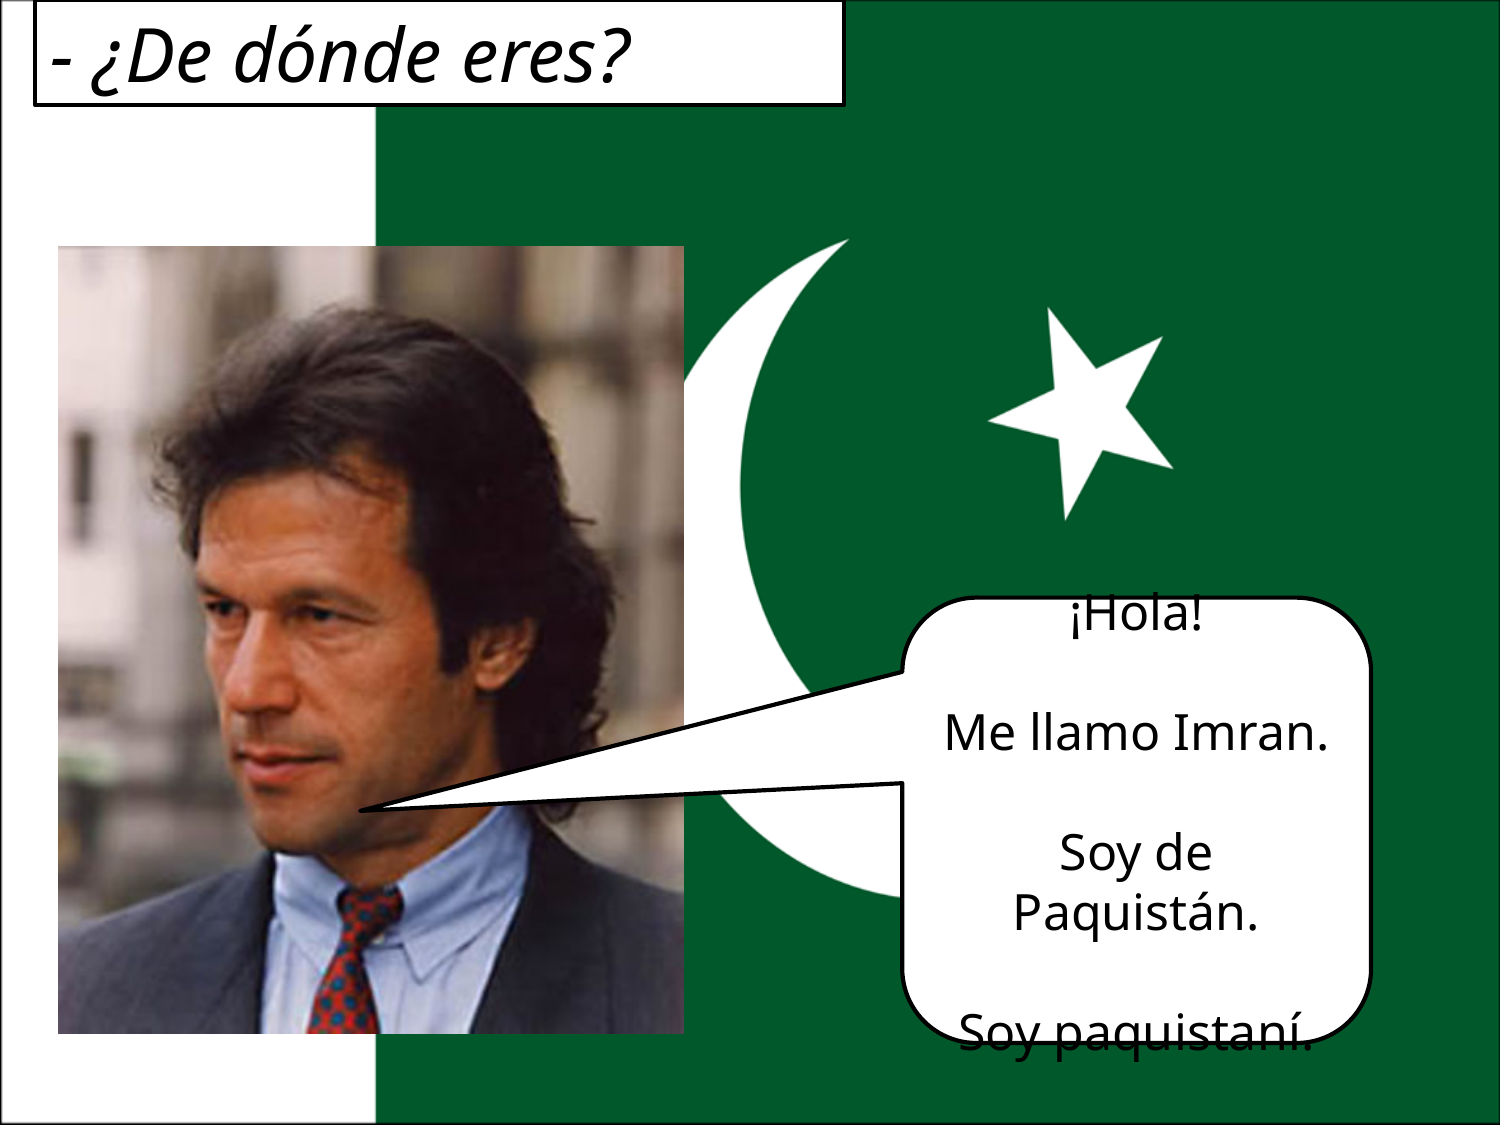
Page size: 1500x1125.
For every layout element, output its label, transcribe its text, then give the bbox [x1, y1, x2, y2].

picture [0, 0, 1500, 1125]
text_box - ¿De dónde eres? [35, 0, 844, 105]
text_box ¡Hola! Me llamo Imran. Soy de Paquistán. Soy paquistaní. [360, 597, 1372, 1043]
